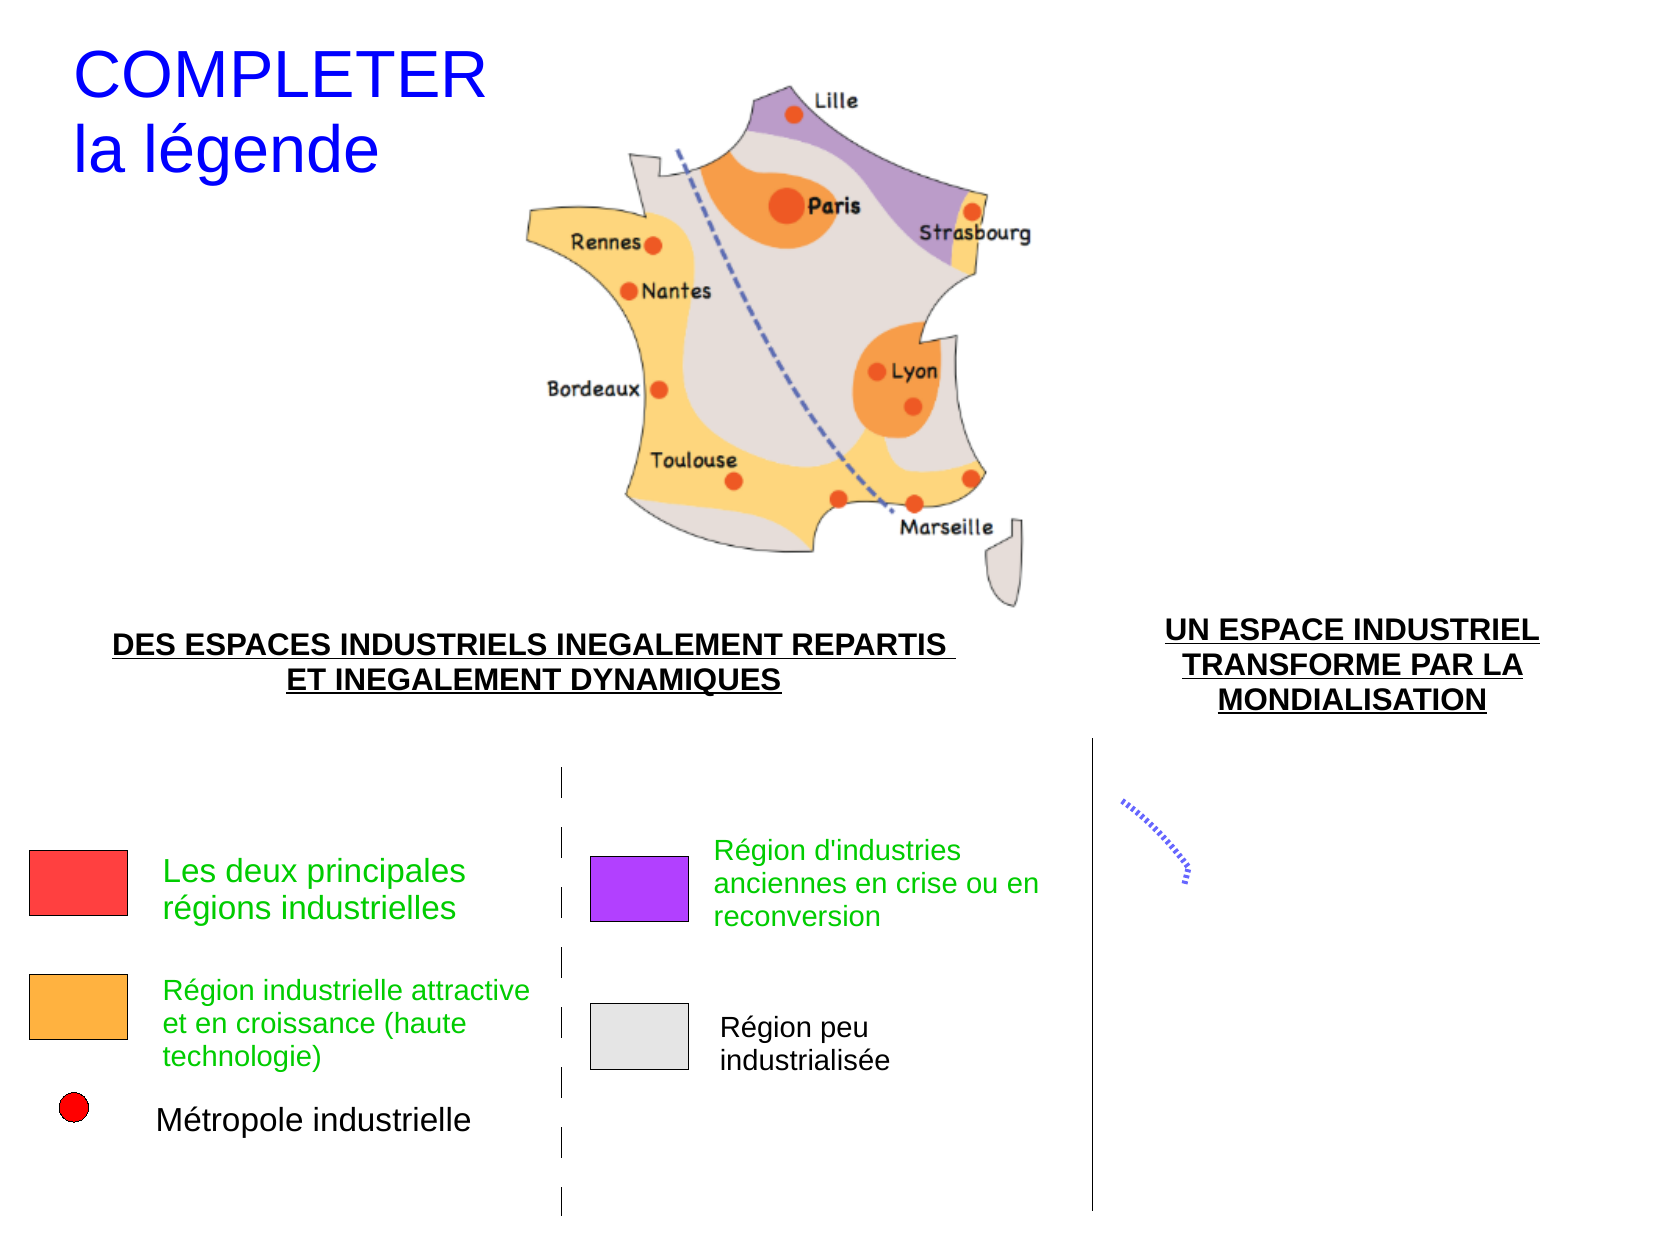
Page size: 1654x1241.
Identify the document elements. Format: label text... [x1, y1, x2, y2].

text_box Région peu industrialisée [704, 1003, 1063, 1093]
picture [506, 58, 1093, 617]
text_box [590, 856, 689, 922]
text_box Les deux principales régions industrielles [147, 845, 506, 945]
text_box UN ESPACE INDUSTRIEL TRANSFORME PAR LA MONDIALISATION [1062, 605, 1643, 739]
text_box Région d'industries anciennes en crise ou en reconversion [698, 826, 1093, 945]
text_box DES ESPACES INDUSTRIELS INEGALEMENT REPARTIS ET INEGALEMENT DYNAMIQUES [29, 620, 1039, 715]
text_box [59, 1092, 89, 1123]
text_box COMPLETER la légende [59, 29, 532, 194]
text_box Région industrielle attractive et en croissance (haute technologie) [147, 967, 571, 1093]
text_box Métropole industrielle [140, 1093, 532, 1152]
text_box [590, 1003, 689, 1070]
text_box [29, 974, 128, 1040]
text_box [29, 850, 128, 916]
